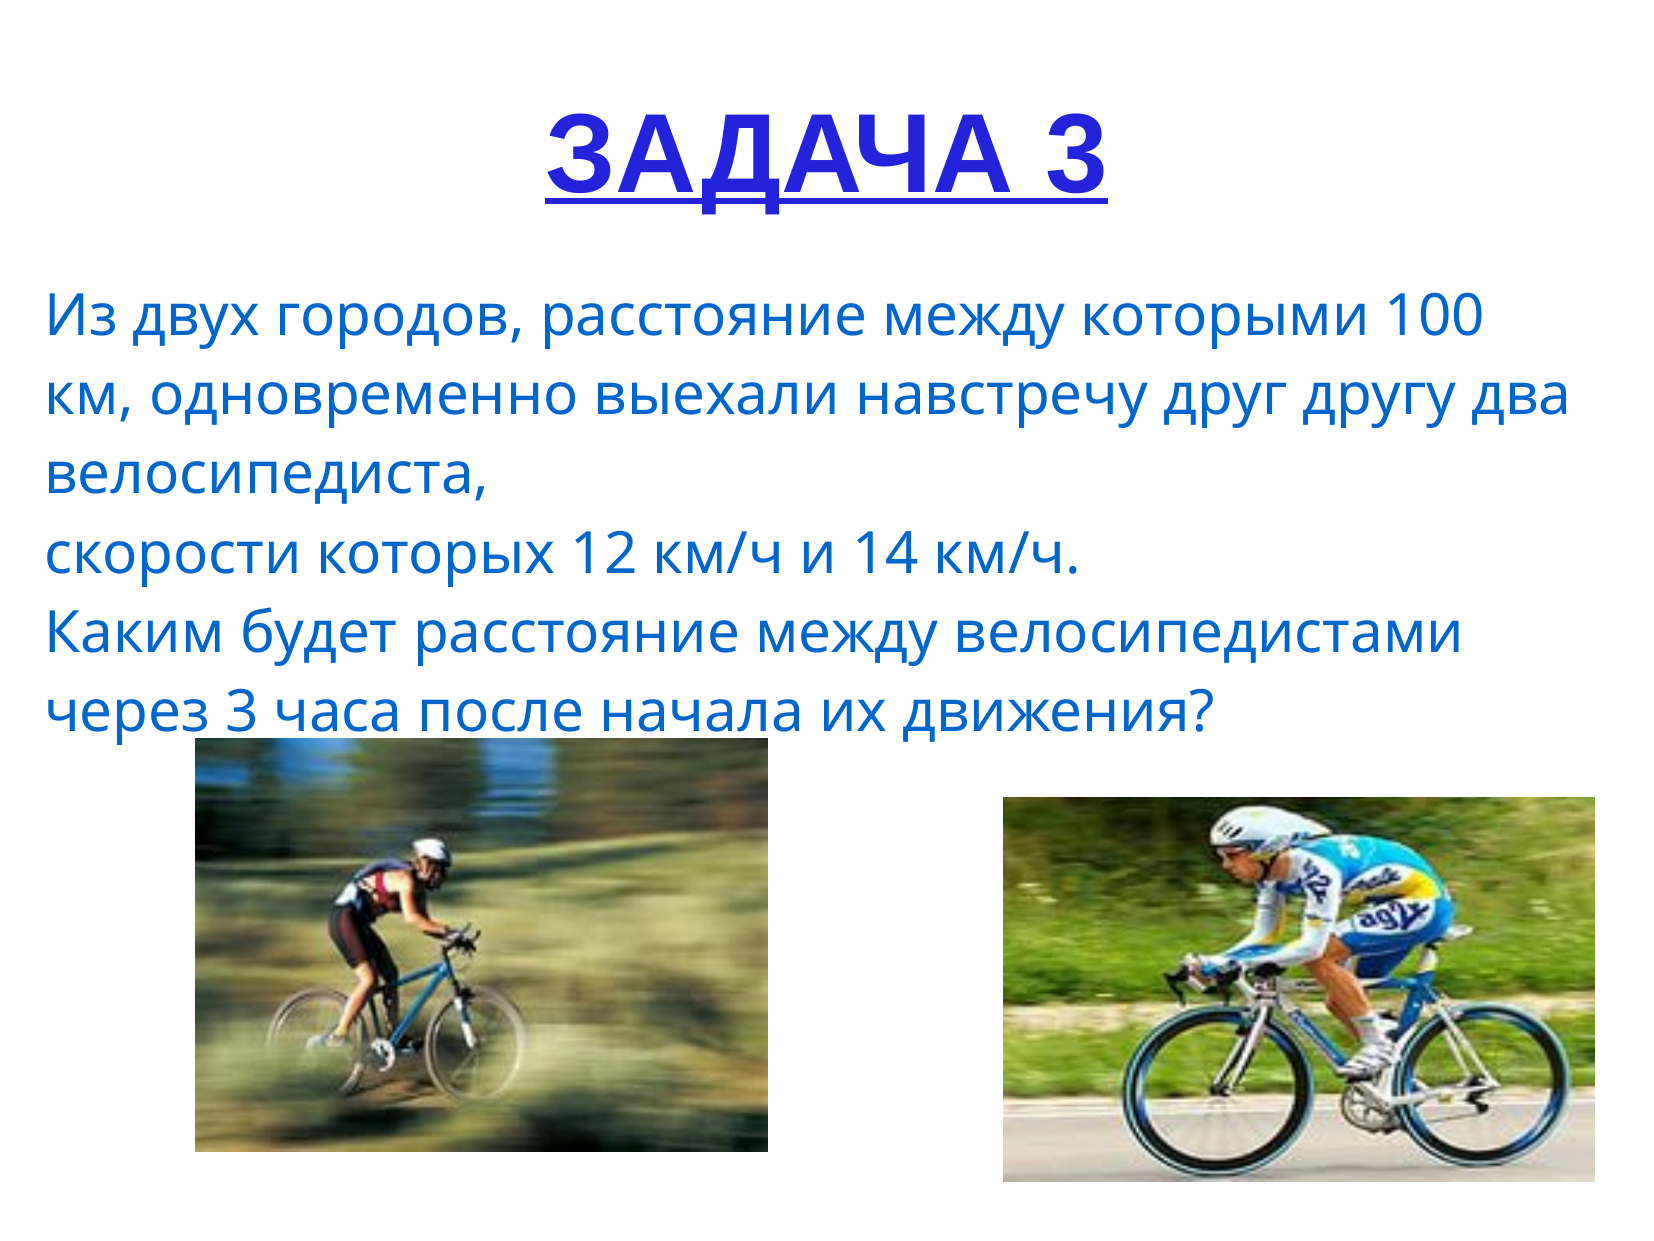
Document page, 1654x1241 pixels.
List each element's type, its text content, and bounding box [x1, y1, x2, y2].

text_box Из двух городов, расстояние между которыми 100 км, одновременно выехали навстречу друг другу два велосипедиста, скорости которых 12 км/ч и 14 км/ч. Каким будет расстояние между велосипедистами через 3 часа после начала их движения? [29, 265, 1598, 703]
picture [1003, 797, 1595, 1182]
picture [195, 738, 768, 1152]
title ЗАДАЧА 3 [82, 56, 1571, 250]
